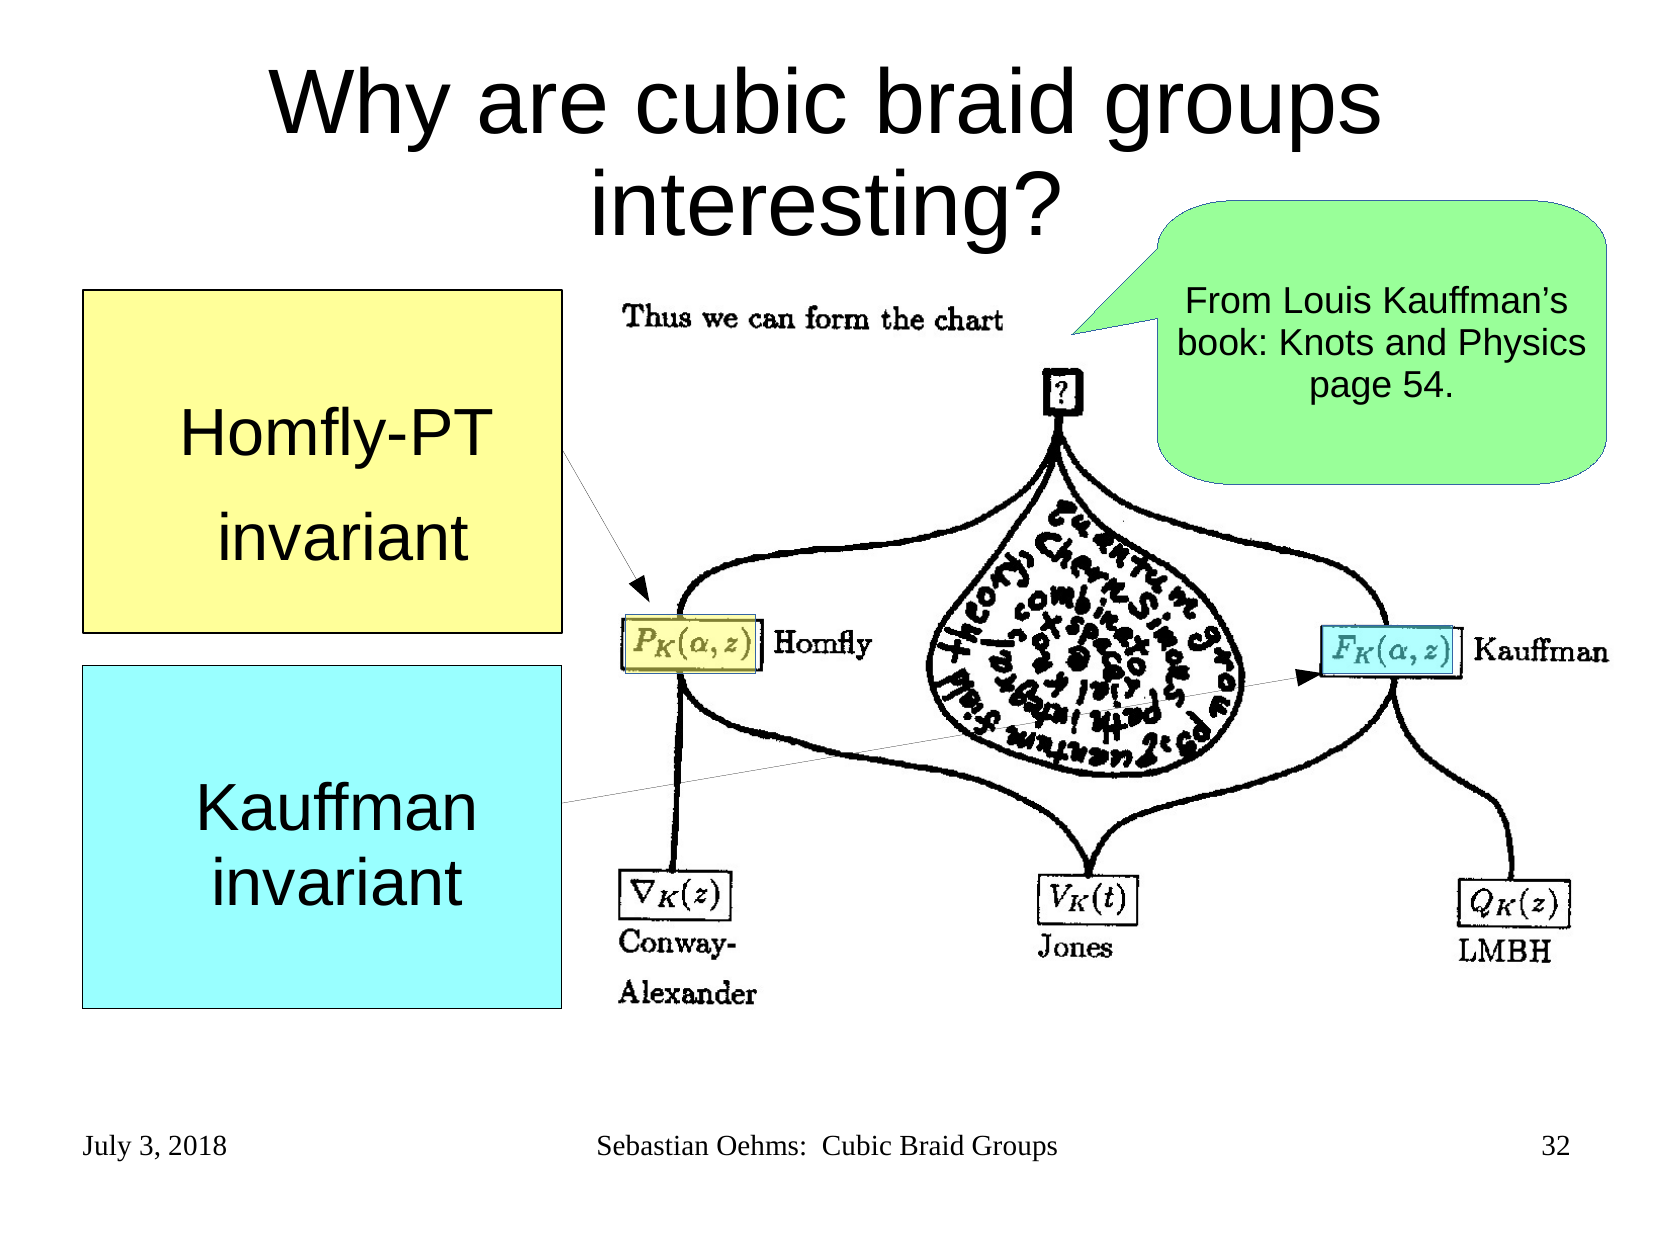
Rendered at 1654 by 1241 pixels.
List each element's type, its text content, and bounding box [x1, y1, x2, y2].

list Kauffman invariant [82, 665, 562, 1009]
title Why are cubic braid groups interesting? [82, 49, 1571, 257]
picture [594, 289, 1651, 1064]
text_box [625, 614, 756, 674]
text_box From Louis Kauffman’s book: Knots and Physics page 54. [1071, 200, 1607, 485]
text_box [1322, 625, 1453, 674]
list Homfly-PT invariant [82, 290, 562, 634]
